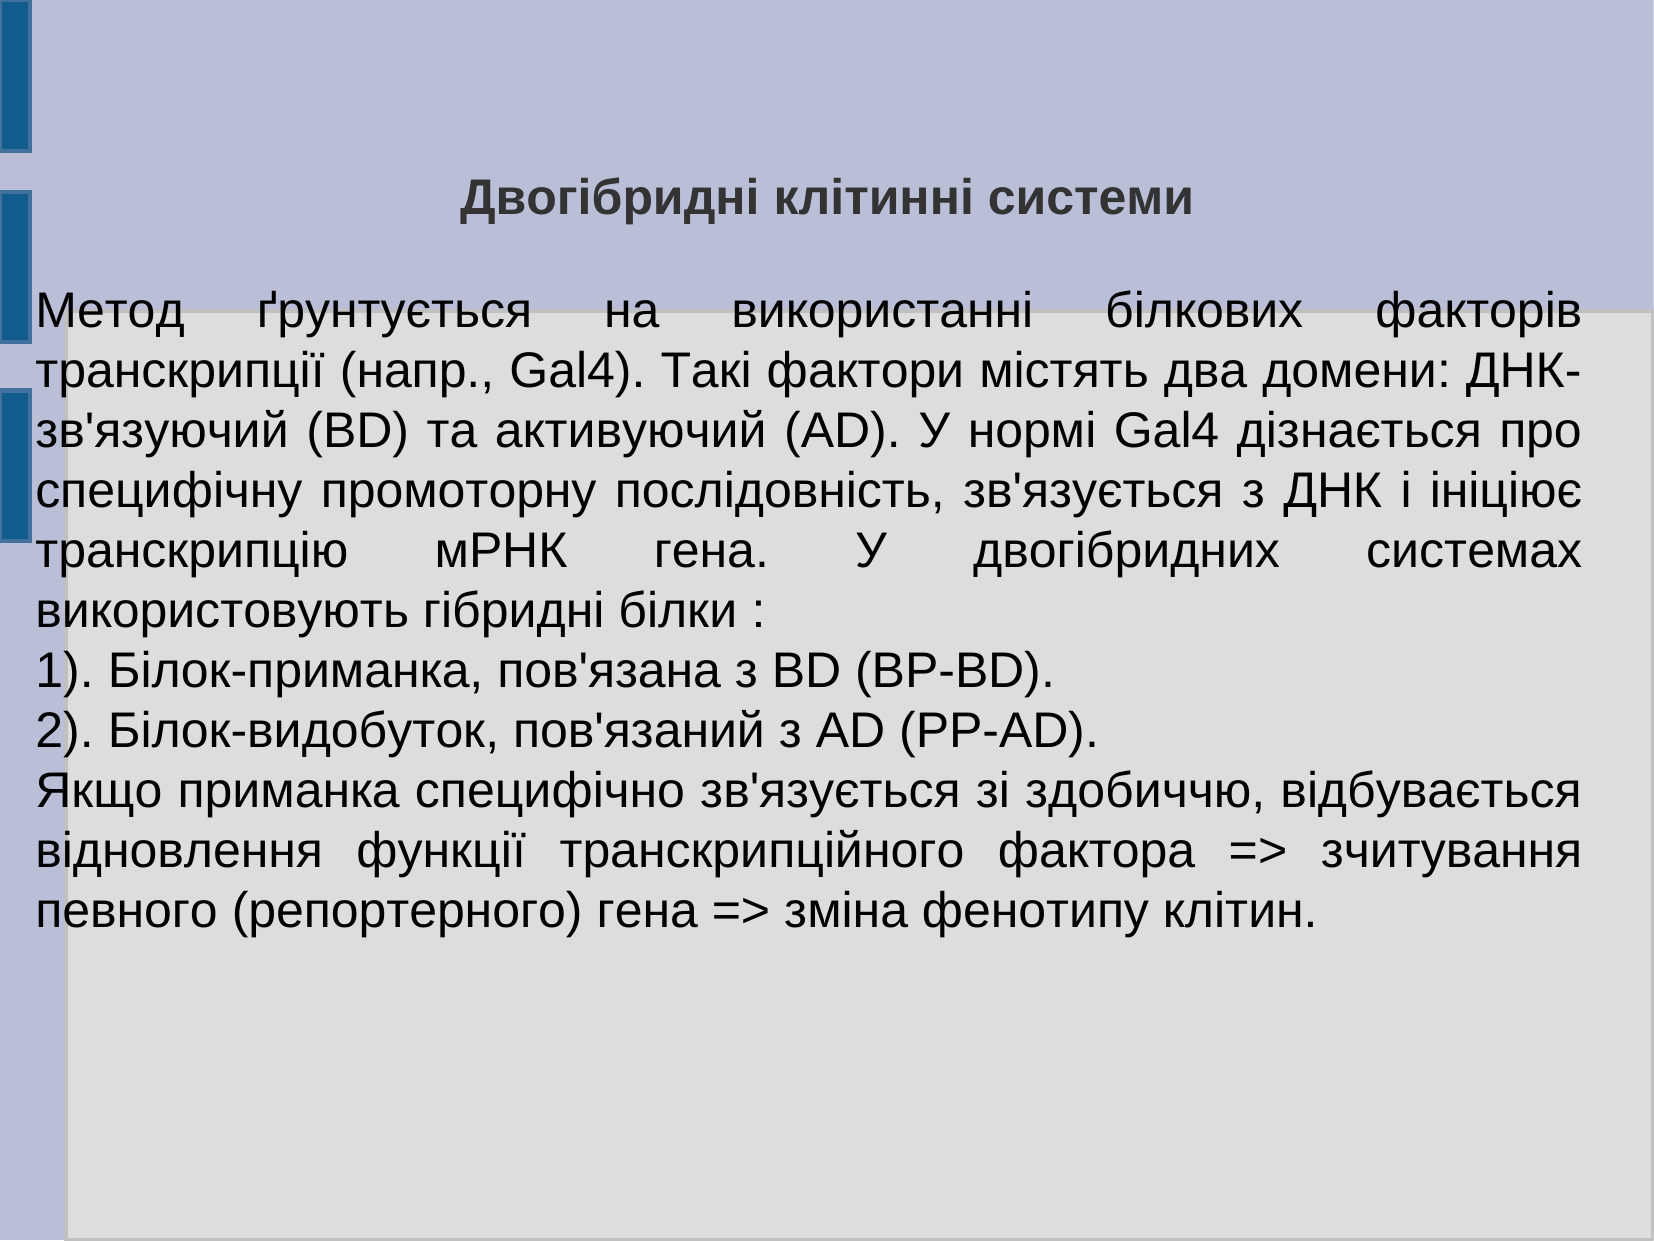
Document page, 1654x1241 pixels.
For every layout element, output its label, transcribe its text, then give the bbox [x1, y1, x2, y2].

title Двогібридні клітинні системи [121, 164, 1534, 225]
list Метод ґрунтується на використанні білкових факторів транскрипції (напр., Gal4). Такі фактори містять два домени: ДНК-зв'язуючий (BD) та активуючий (AD). У нормі Gal4 дізнається про специфічну промоторну послідовність, зв'язується з ДНК і ініціює транскрипцію мРНК гена. У двогібридних системах використовують гібридні білки : 1). Білок-приманка, пов'язана з BD (BP-BD). 2). Білок-видобуток, пов'язаний з AD (PP-AD). Якщо приманка специфічно зв'язується зі здобиччю, відбувається відновлення функції транскрипційного фактора => зчитування певного (репортерного) гена => зміна фенотипу клітин. [35, 277, 1583, 1241]
